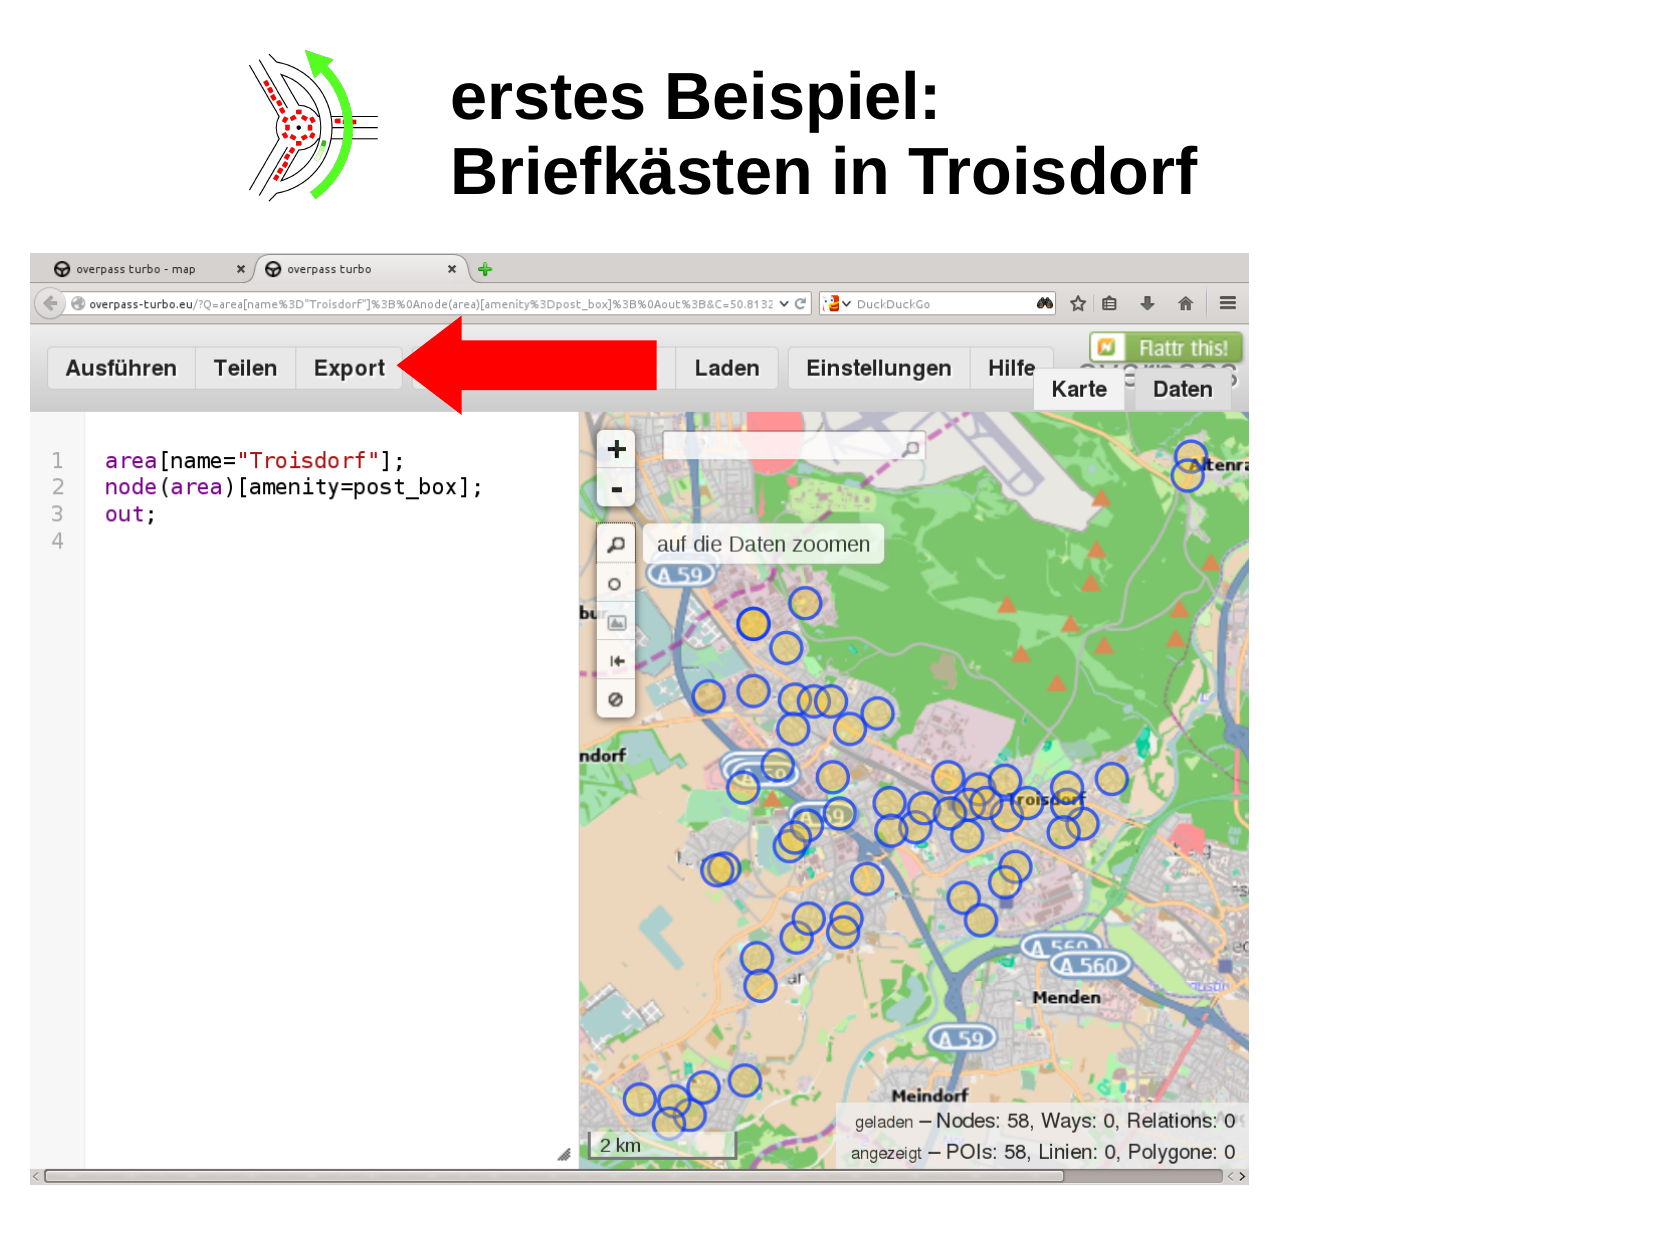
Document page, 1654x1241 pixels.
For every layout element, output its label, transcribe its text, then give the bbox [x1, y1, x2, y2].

picture [30, 253, 1249, 1185]
picture [232, 49, 390, 206]
text_box erstes Beispiel: Briefkästen in Troisdorf [435, 52, 1215, 217]
text_box [396, 315, 657, 415]
